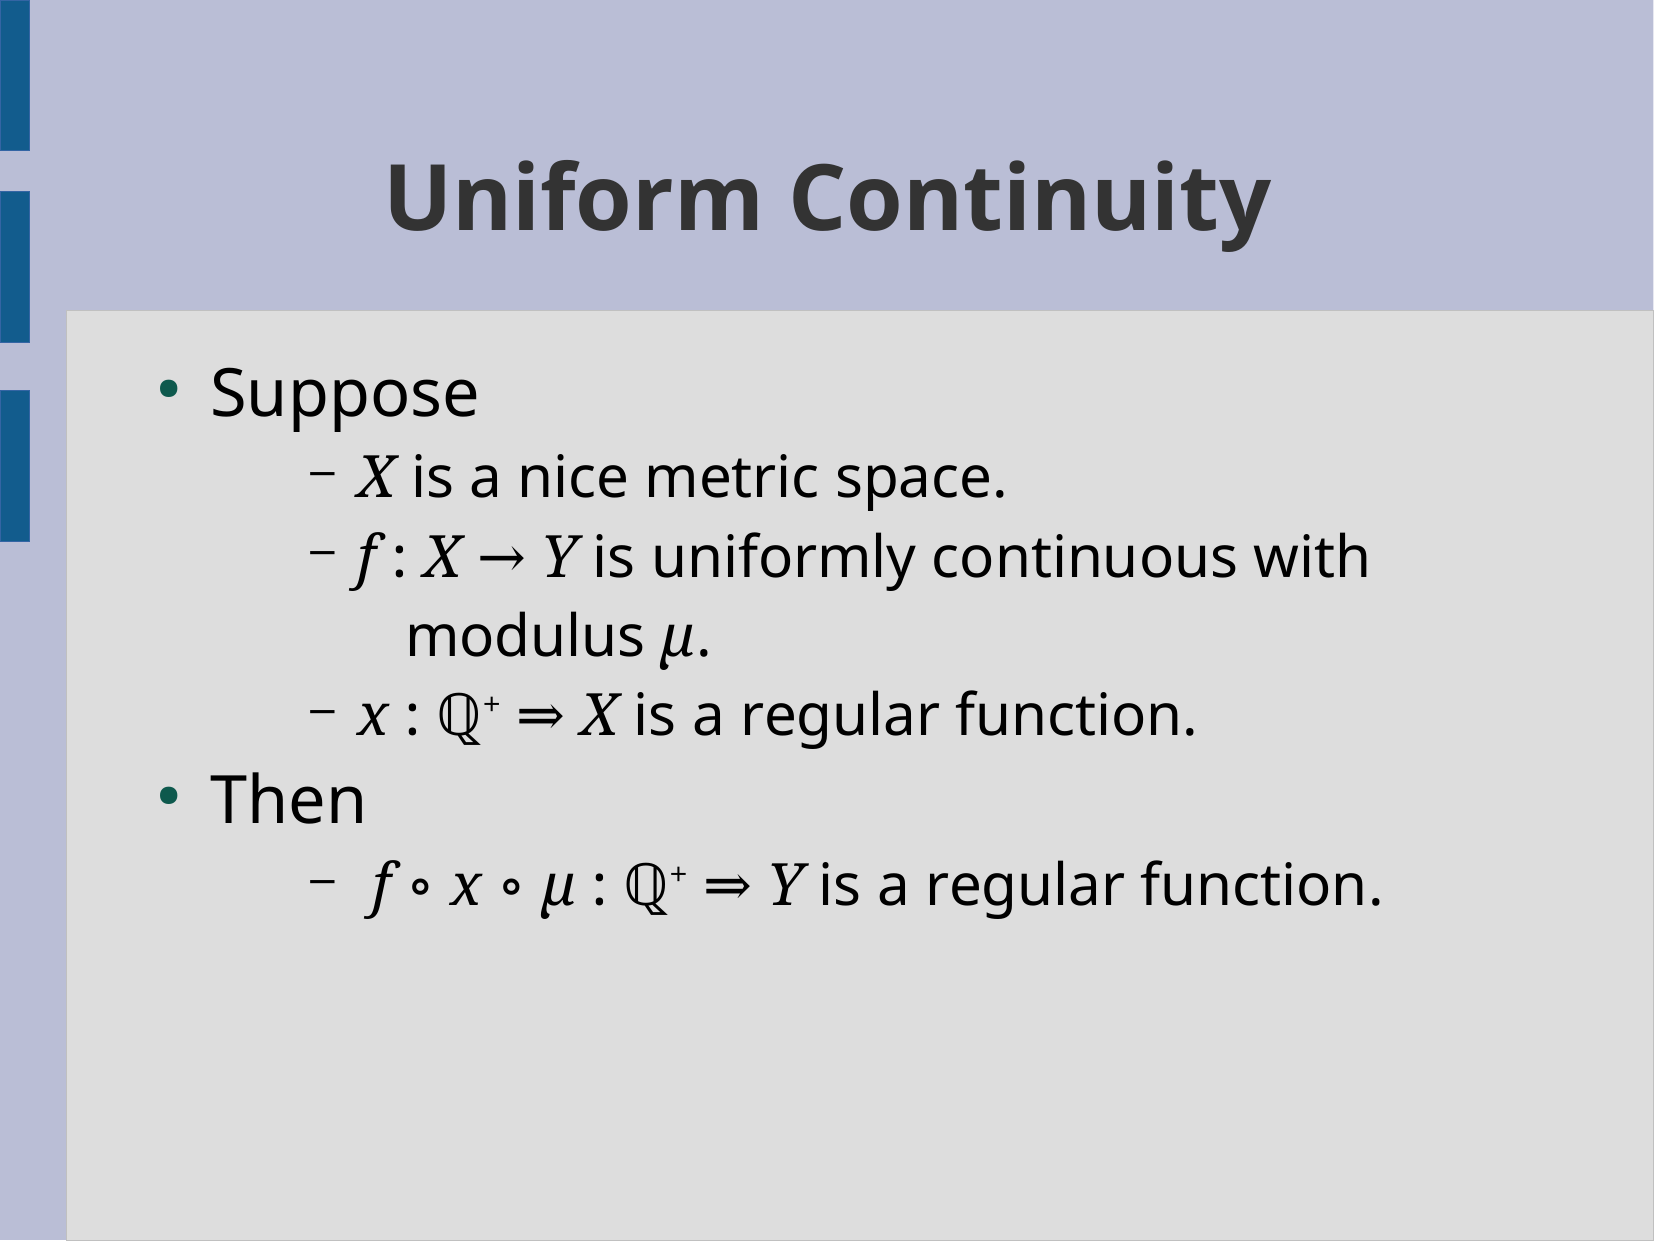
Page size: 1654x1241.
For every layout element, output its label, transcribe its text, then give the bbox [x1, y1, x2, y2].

title Uniform Continuity [121, 91, 1534, 299]
list Suppose X is a nice metric space. f : X → Y is uniformly continuous with modulus μ. x : ℚ+ ⇒ X is a regular function. Then f ∘ x ∘ μ : ℚ+ ⇒ Y is a regular function. [121, 344, 1534, 1152]
